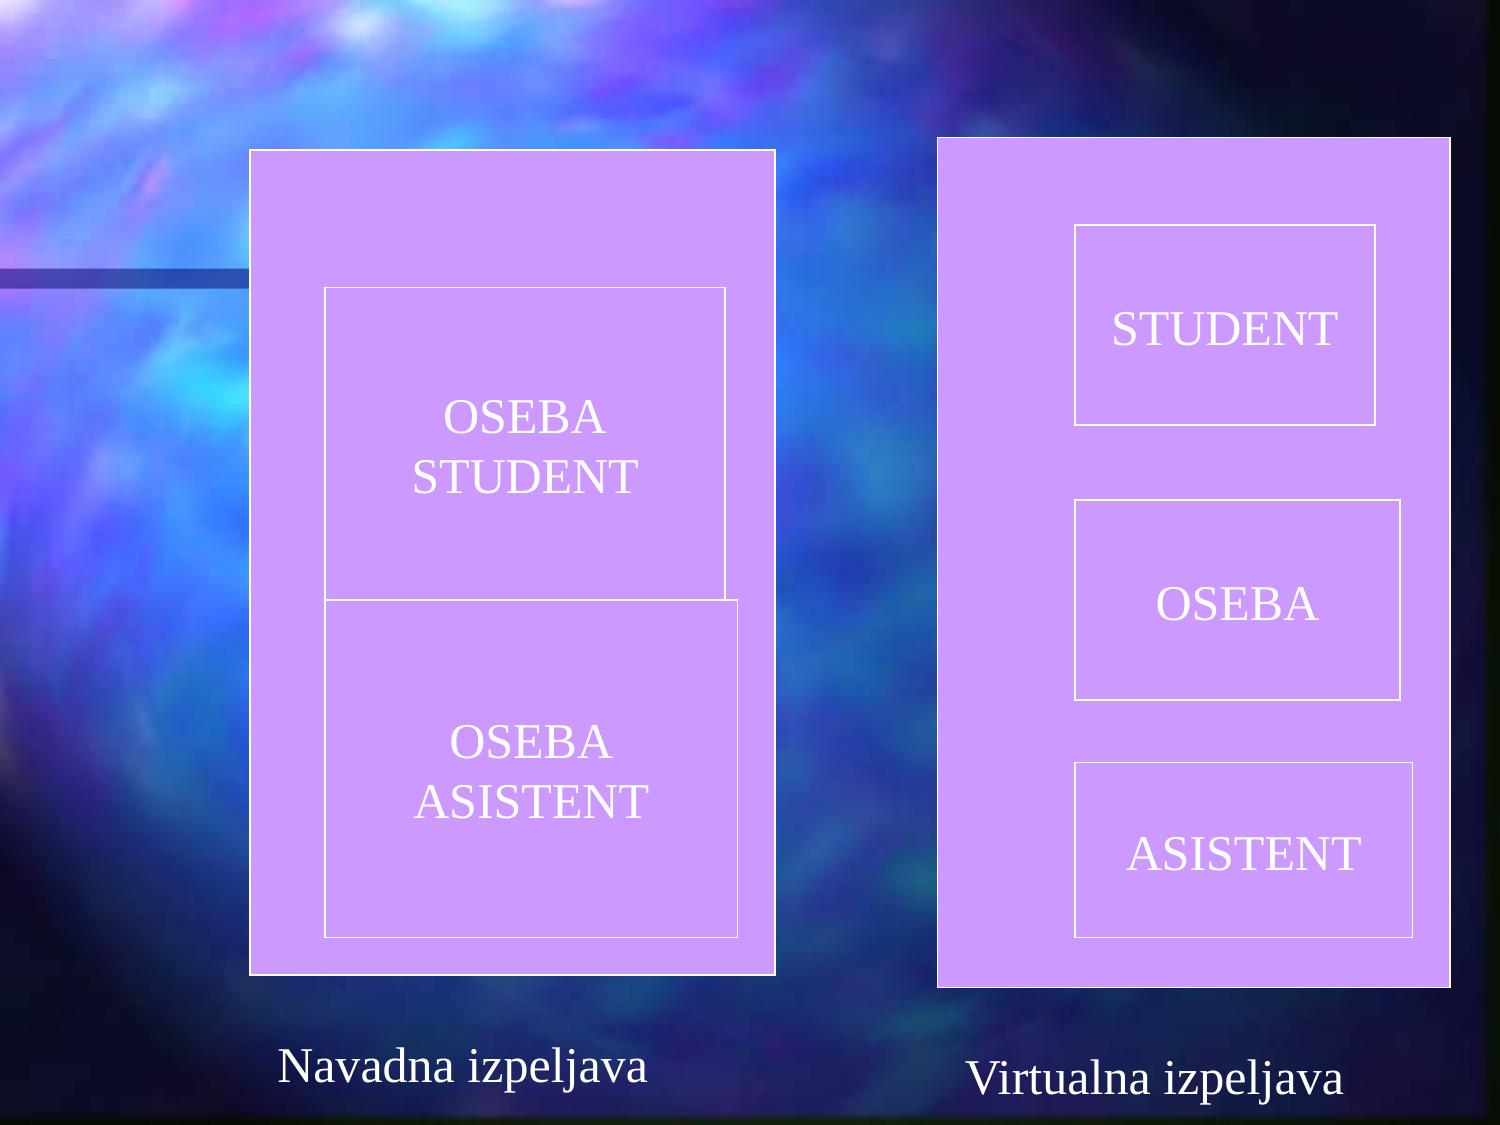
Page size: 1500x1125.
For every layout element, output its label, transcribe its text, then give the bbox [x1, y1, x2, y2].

text_box STUDENT [1074, 224, 1375, 425]
text_box Virtualna izpeljava [949, 1037, 1463, 1113]
picture [0, 0, 1500, 1125]
text_box OSEBA [1074, 500, 1400, 700]
text_box [937, 137, 1450, 988]
text_box Navadna izpeljava [262, 1024, 775, 1100]
text_box OSEBA ASISTENT [324, 600, 738, 938]
text_box [249, 149, 775, 975]
list [37, 75, 1388, 1000]
text_box OSEBA STUDENT [324, 287, 725, 600]
text_box ASISTENT [1074, 762, 1413, 938]
